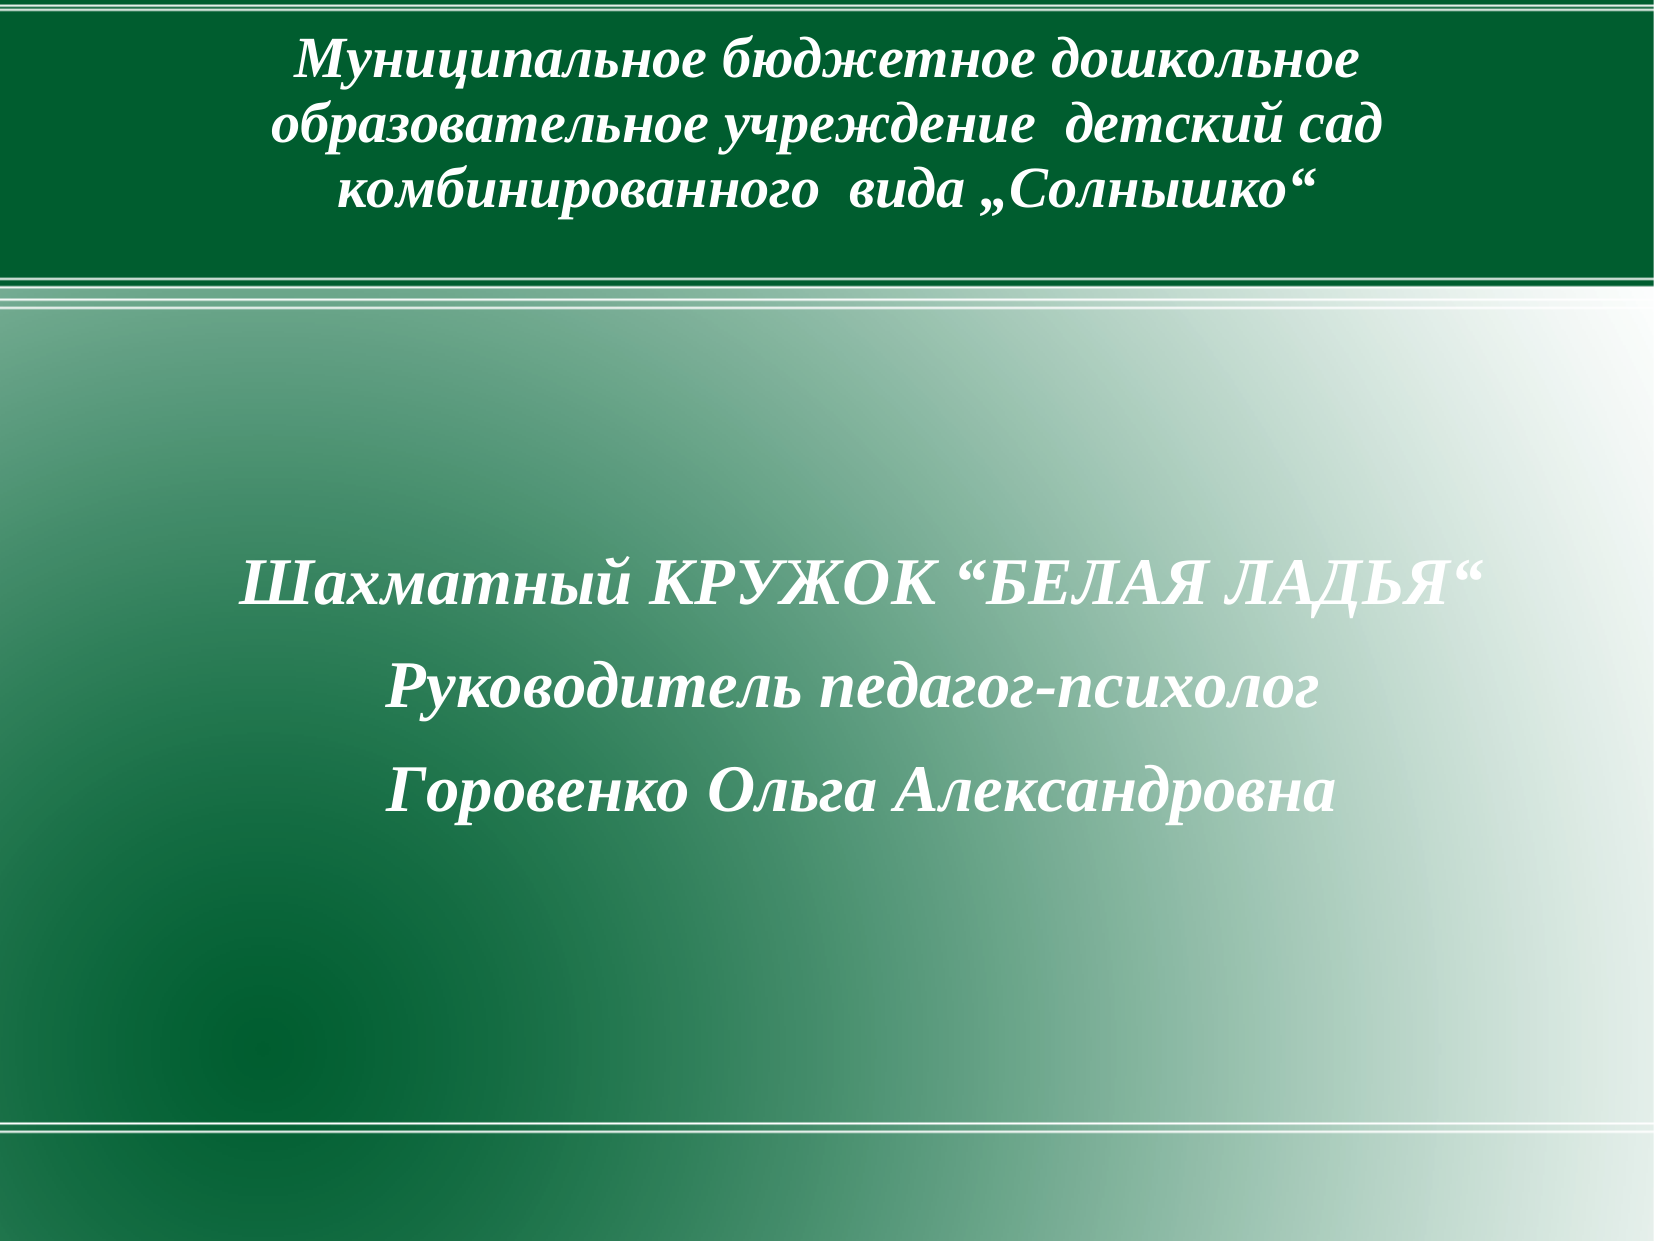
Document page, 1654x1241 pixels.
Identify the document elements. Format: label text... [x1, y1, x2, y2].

picture [0, 0, 1654, 1241]
list Шахматный КРУЖОК “БЕЛАЯ ЛАДЬЯ“ Руководитель педагог-психолог Горовенко Ольга Александровна [82, 337, 1571, 1156]
title Муниципальное бюджетное дошкольное образовательное учреждение детский сад комбинированного вида „Солнышко“ [121, 19, 1534, 227]
